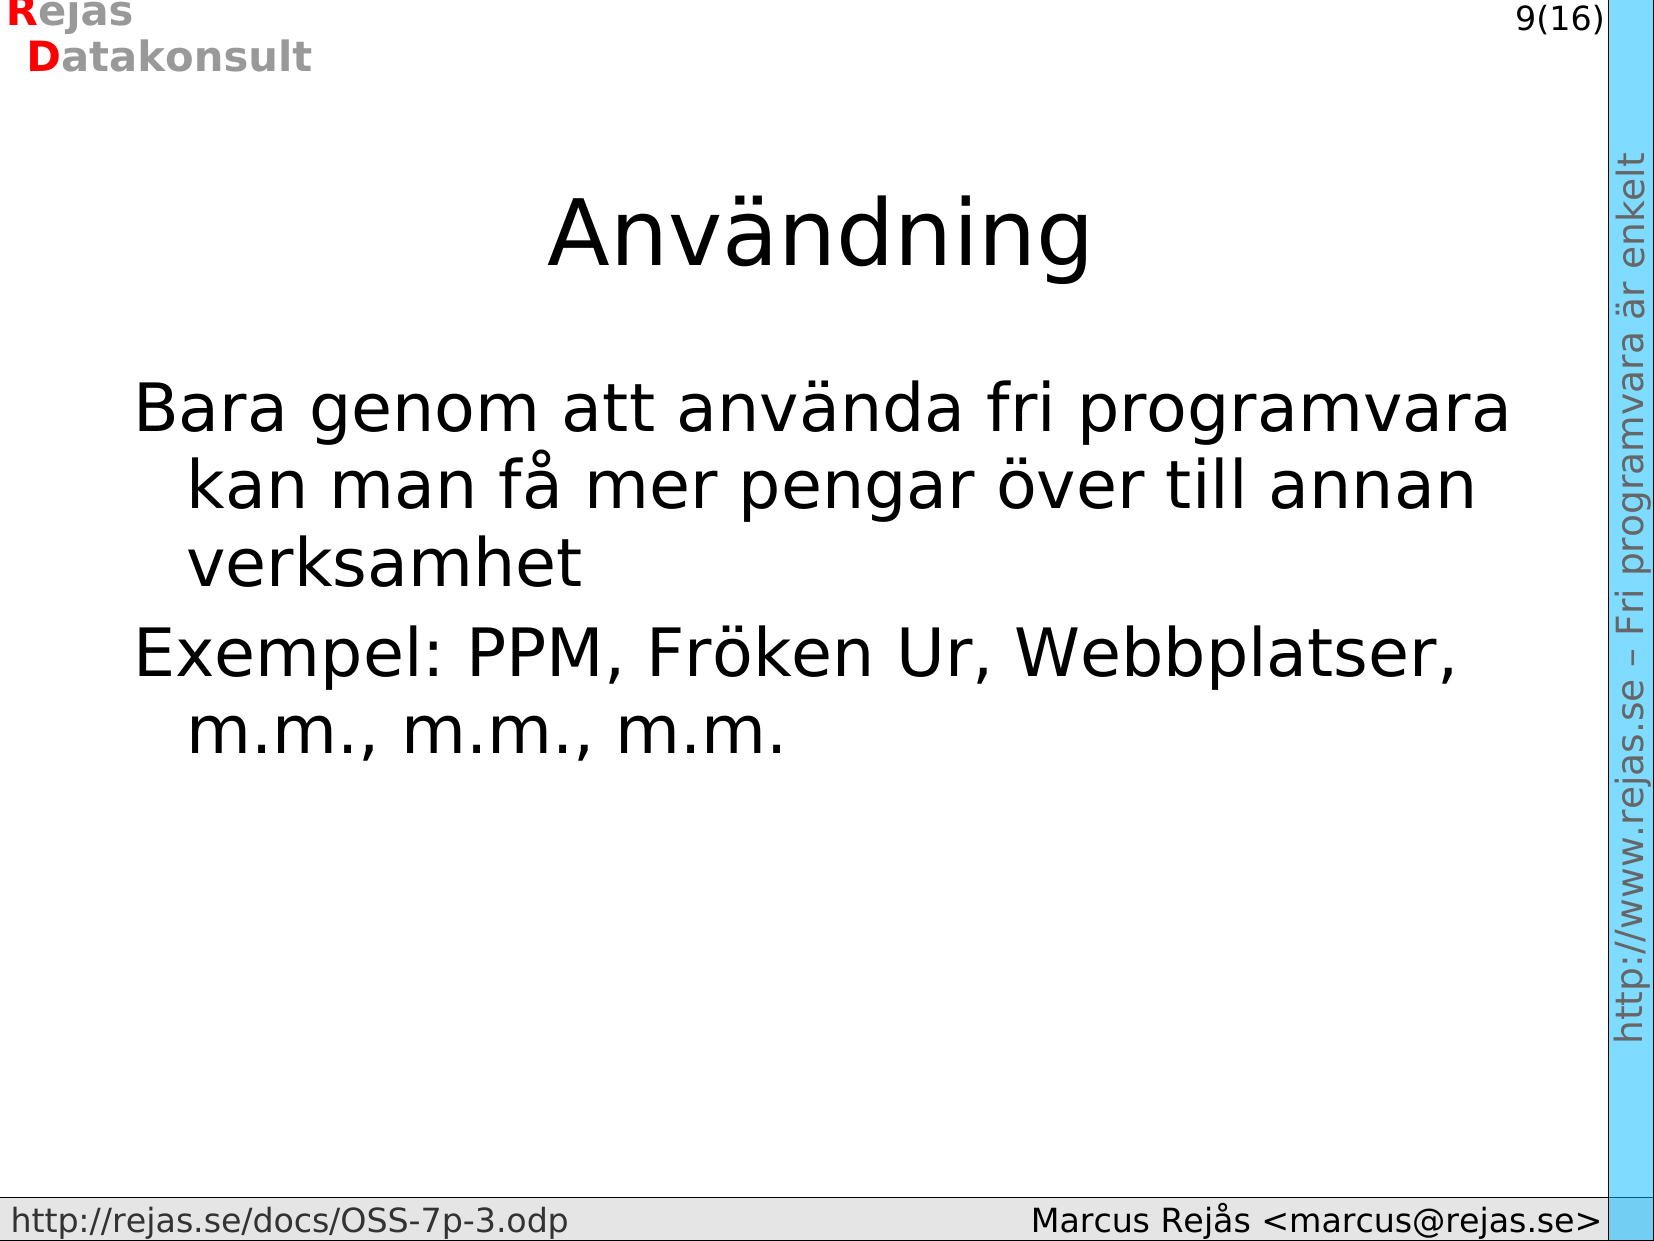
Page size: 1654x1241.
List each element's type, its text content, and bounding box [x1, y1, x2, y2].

title Användning [115, 130, 1528, 338]
list Bara genom att använda fri programvara kan man få mer pengar över till annan verksamhet Exempel: PPM, Fröken Ur, Webbplatser, m.m., m.m., m.m. [115, 368, 1528, 1165]
